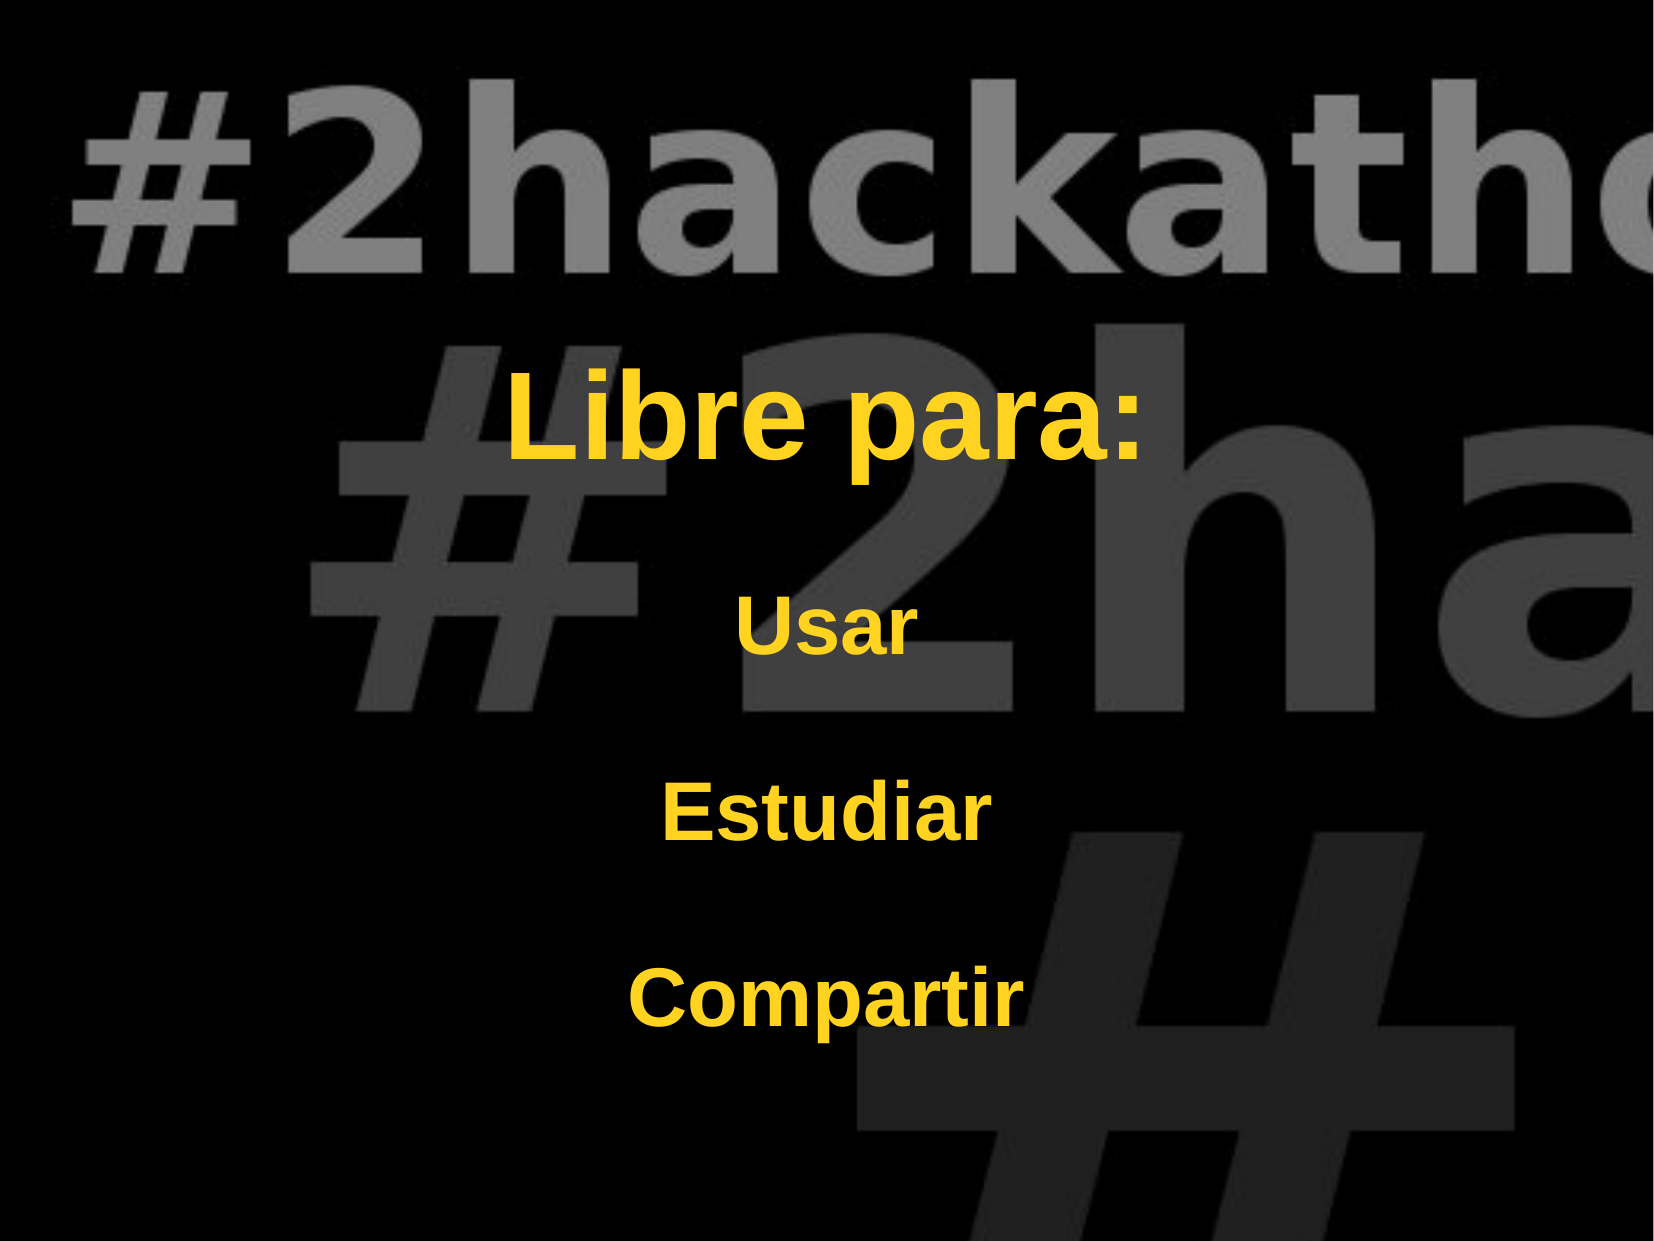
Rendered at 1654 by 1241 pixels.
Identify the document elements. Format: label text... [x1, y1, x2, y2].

picture [0, 0, 1654, 1241]
subtitle Libre para: Usar Estudiar Compartir [82, 0, 1571, 1231]
